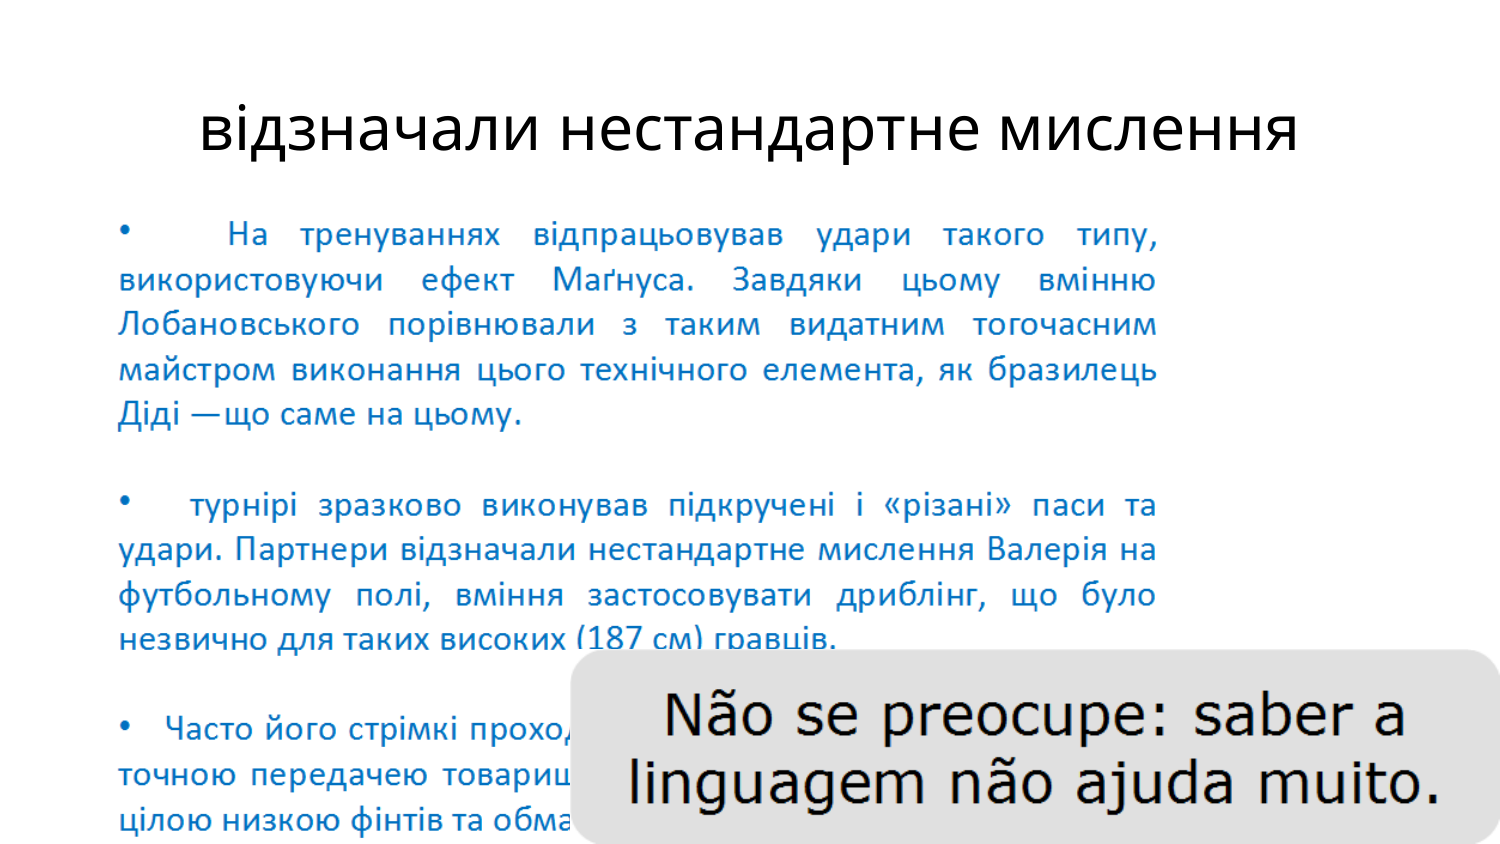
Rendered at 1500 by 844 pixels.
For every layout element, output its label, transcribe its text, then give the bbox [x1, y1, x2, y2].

title відзначали нестандартне мислення [51, 72, 1449, 167]
picture [51, 202, 1500, 844]
